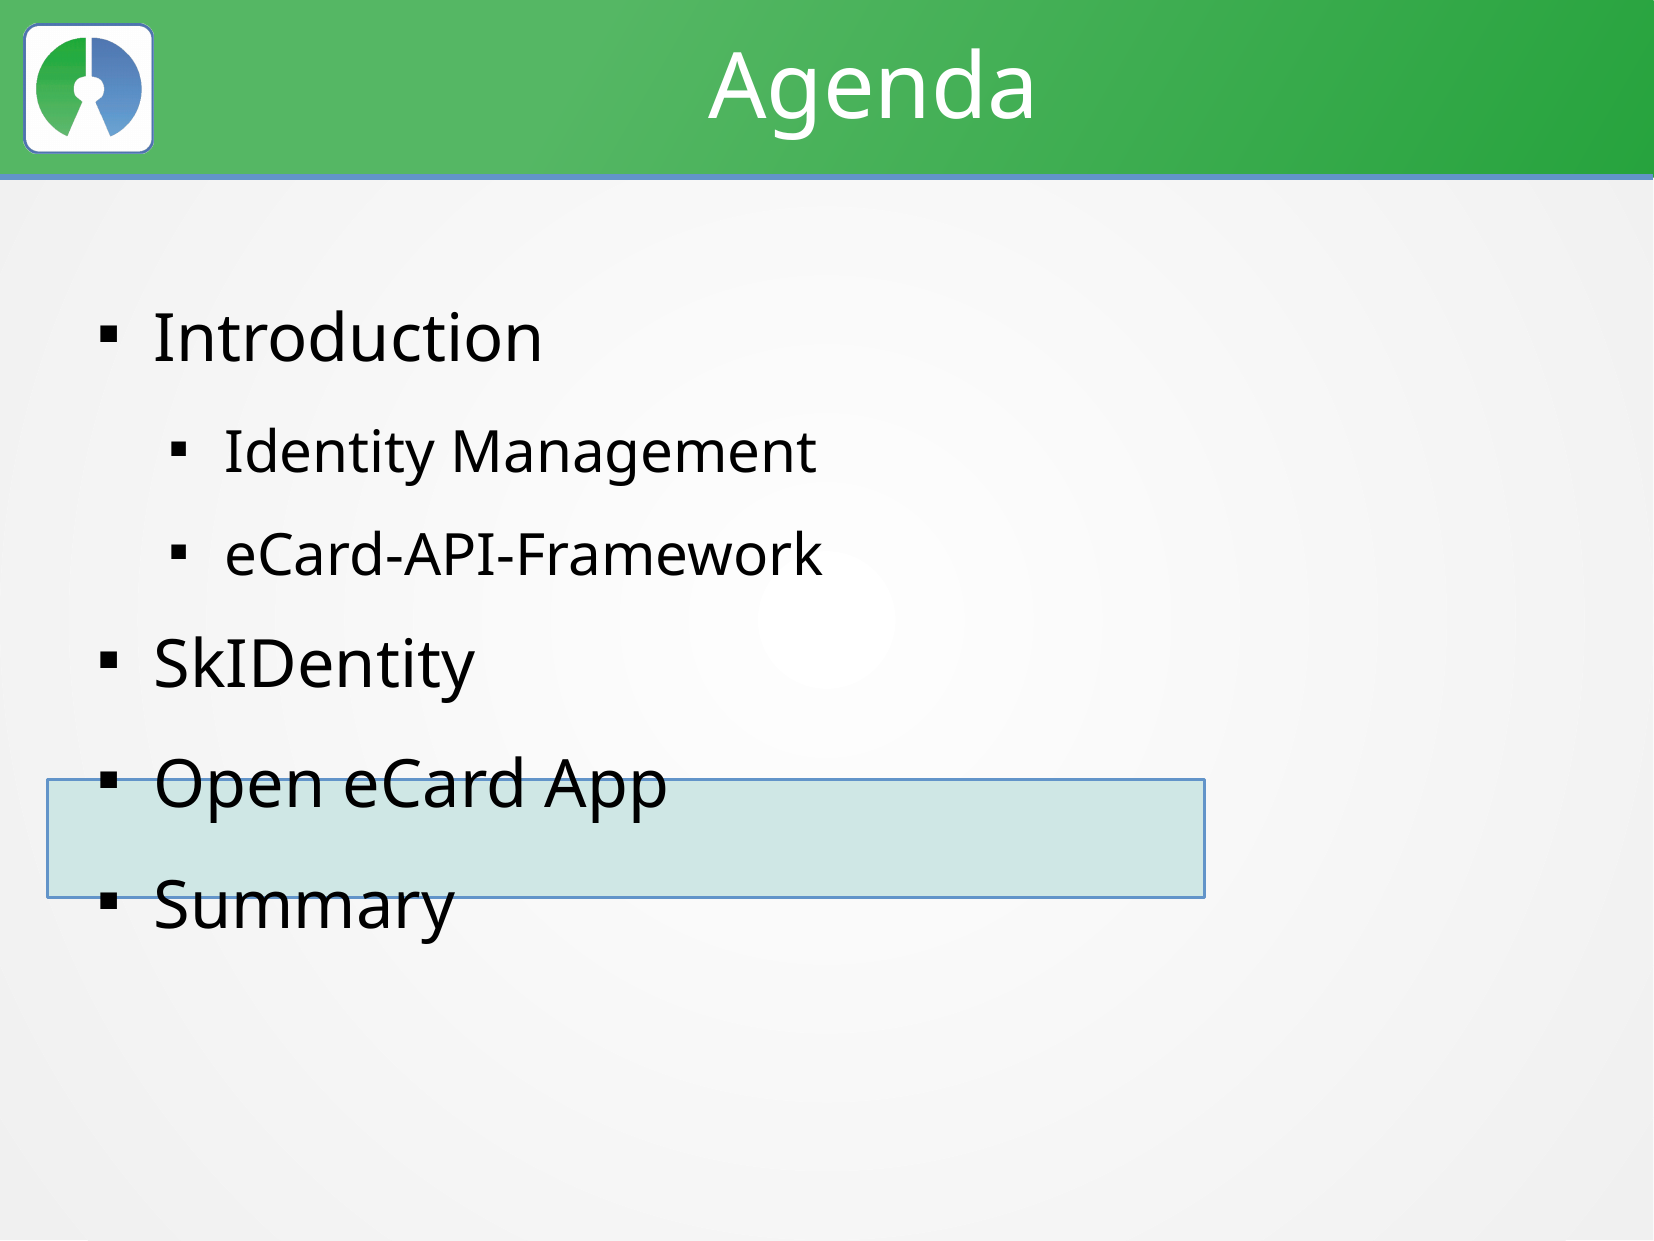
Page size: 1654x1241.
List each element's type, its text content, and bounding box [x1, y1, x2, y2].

title Agenda [177, 11, 1571, 154]
list Introduction Identity Management eCard-API-Framework SkIDentity Open eCard App Summary [82, 290, 1571, 1010]
text_box [47, 779, 82, 898]
picture [23, 23, 154, 154]
